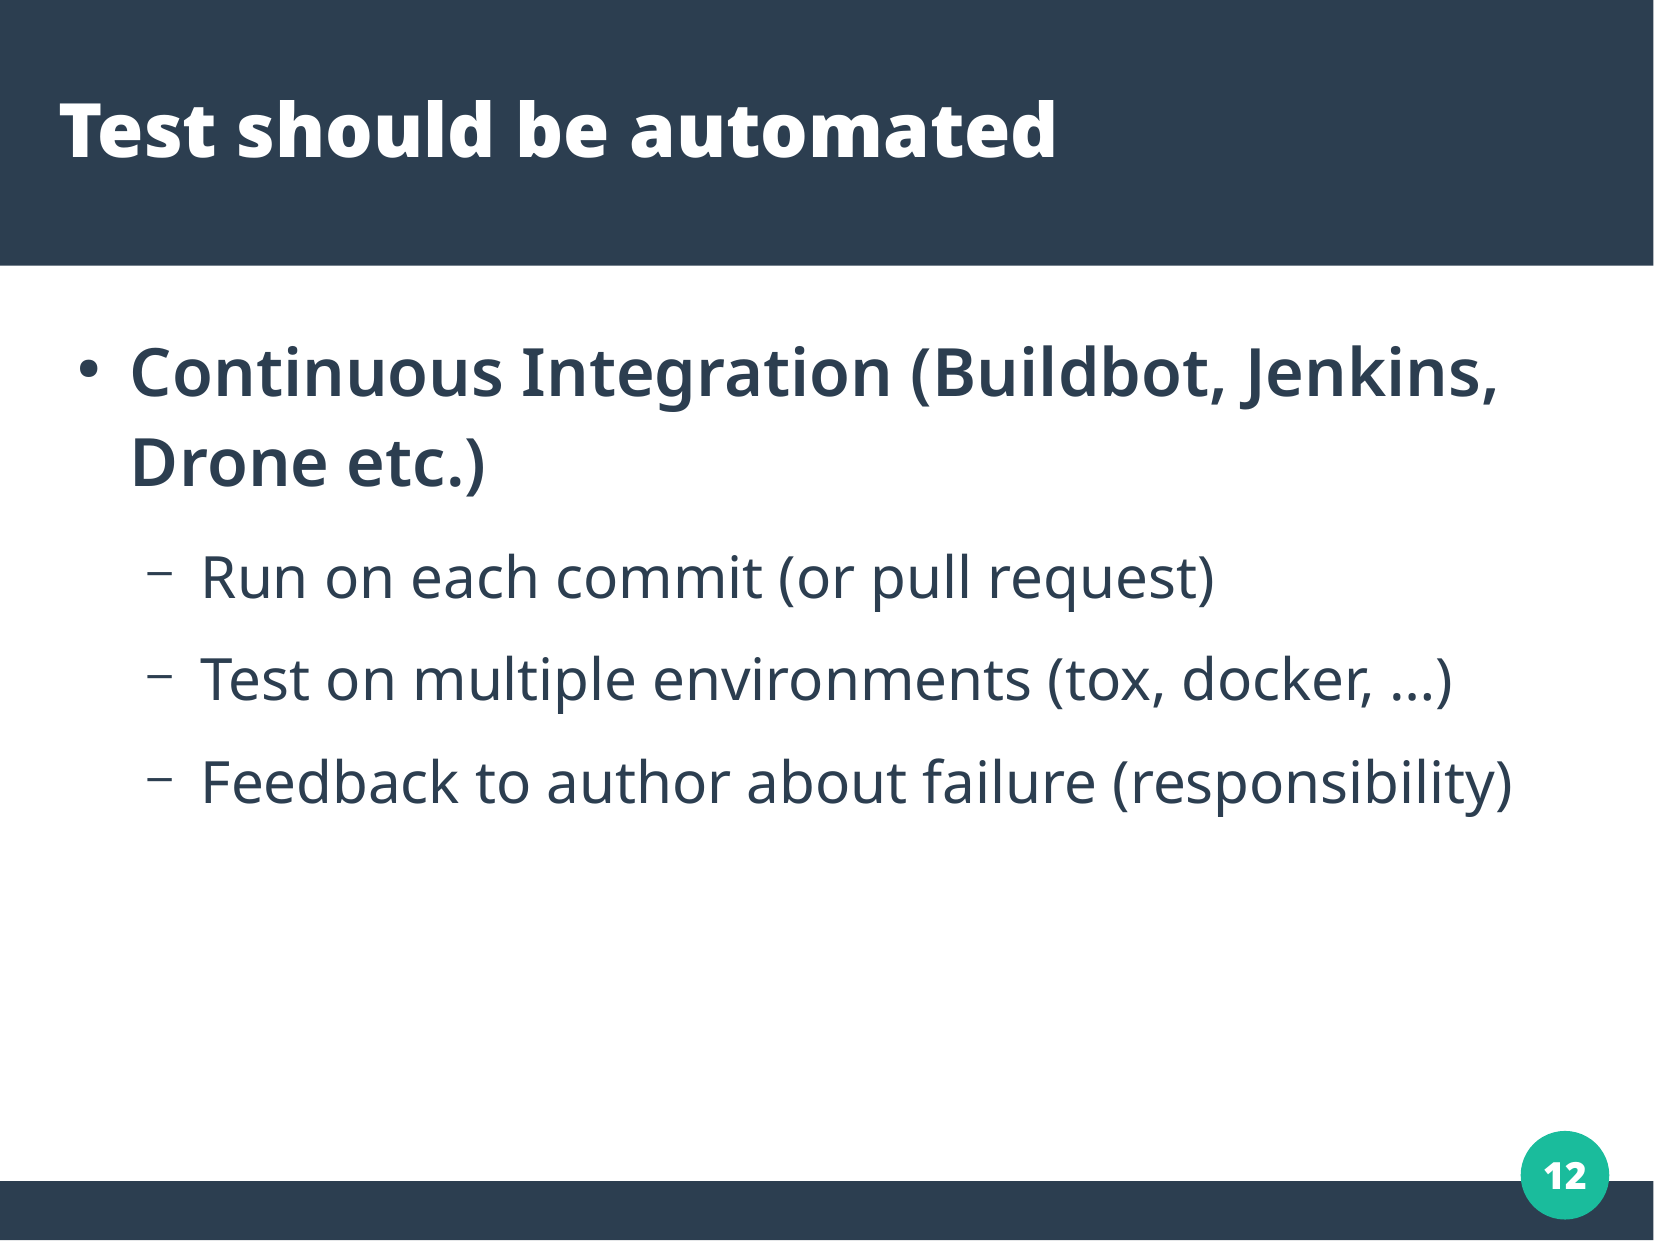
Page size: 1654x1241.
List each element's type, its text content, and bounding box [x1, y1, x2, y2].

title Test should be automated [59, 49, 1595, 207]
list Continuous Integration (Buildbot, Jenkins, Drone etc.) Run on each commit (or pull request) Test on multiple environments (tox, docker, …) Feedback to author about failure (responsibility) [59, 324, 1595, 1152]
